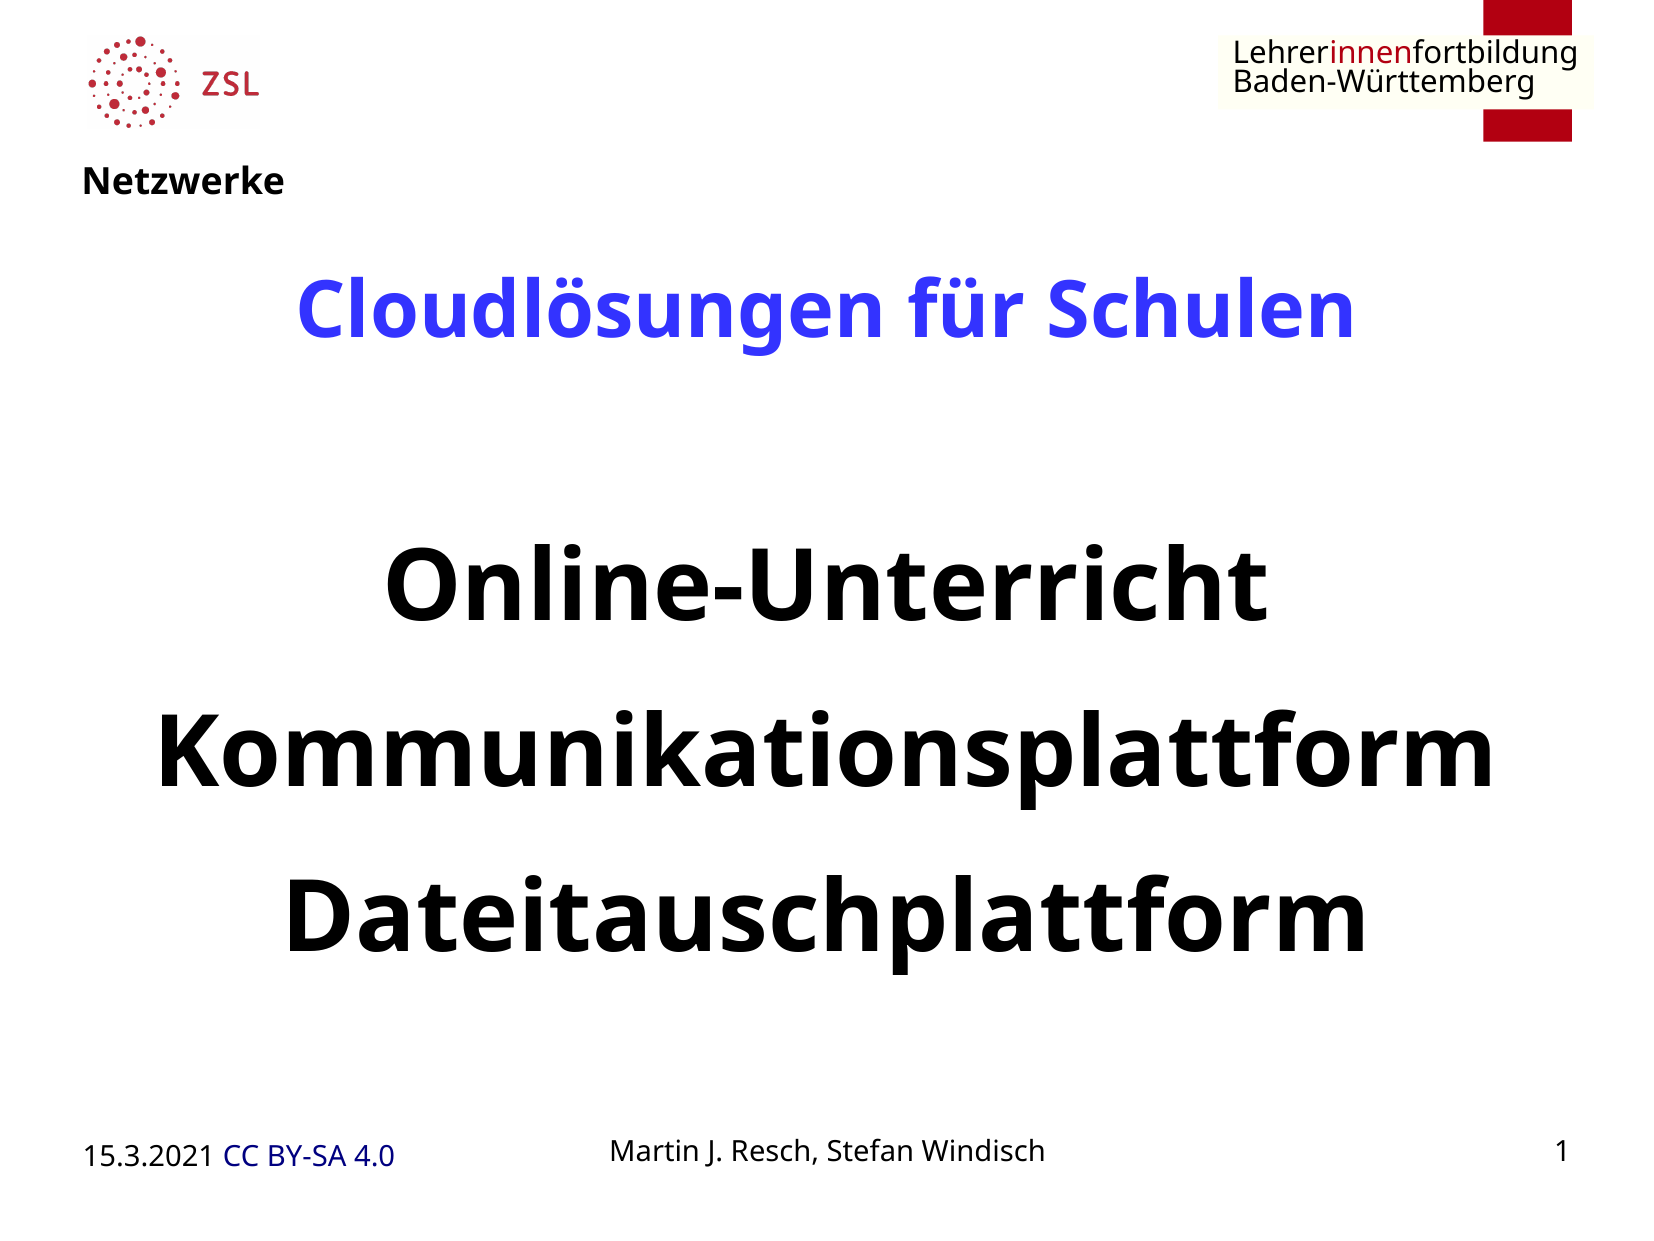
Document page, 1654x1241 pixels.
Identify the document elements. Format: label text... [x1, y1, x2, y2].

picture [87, 35, 260, 129]
list Online-Unterricht Kommunikationsplattform Dateitauschplattform [82, 393, 1571, 1051]
title Cloudlösungen für Schulen [82, 255, 1571, 359]
